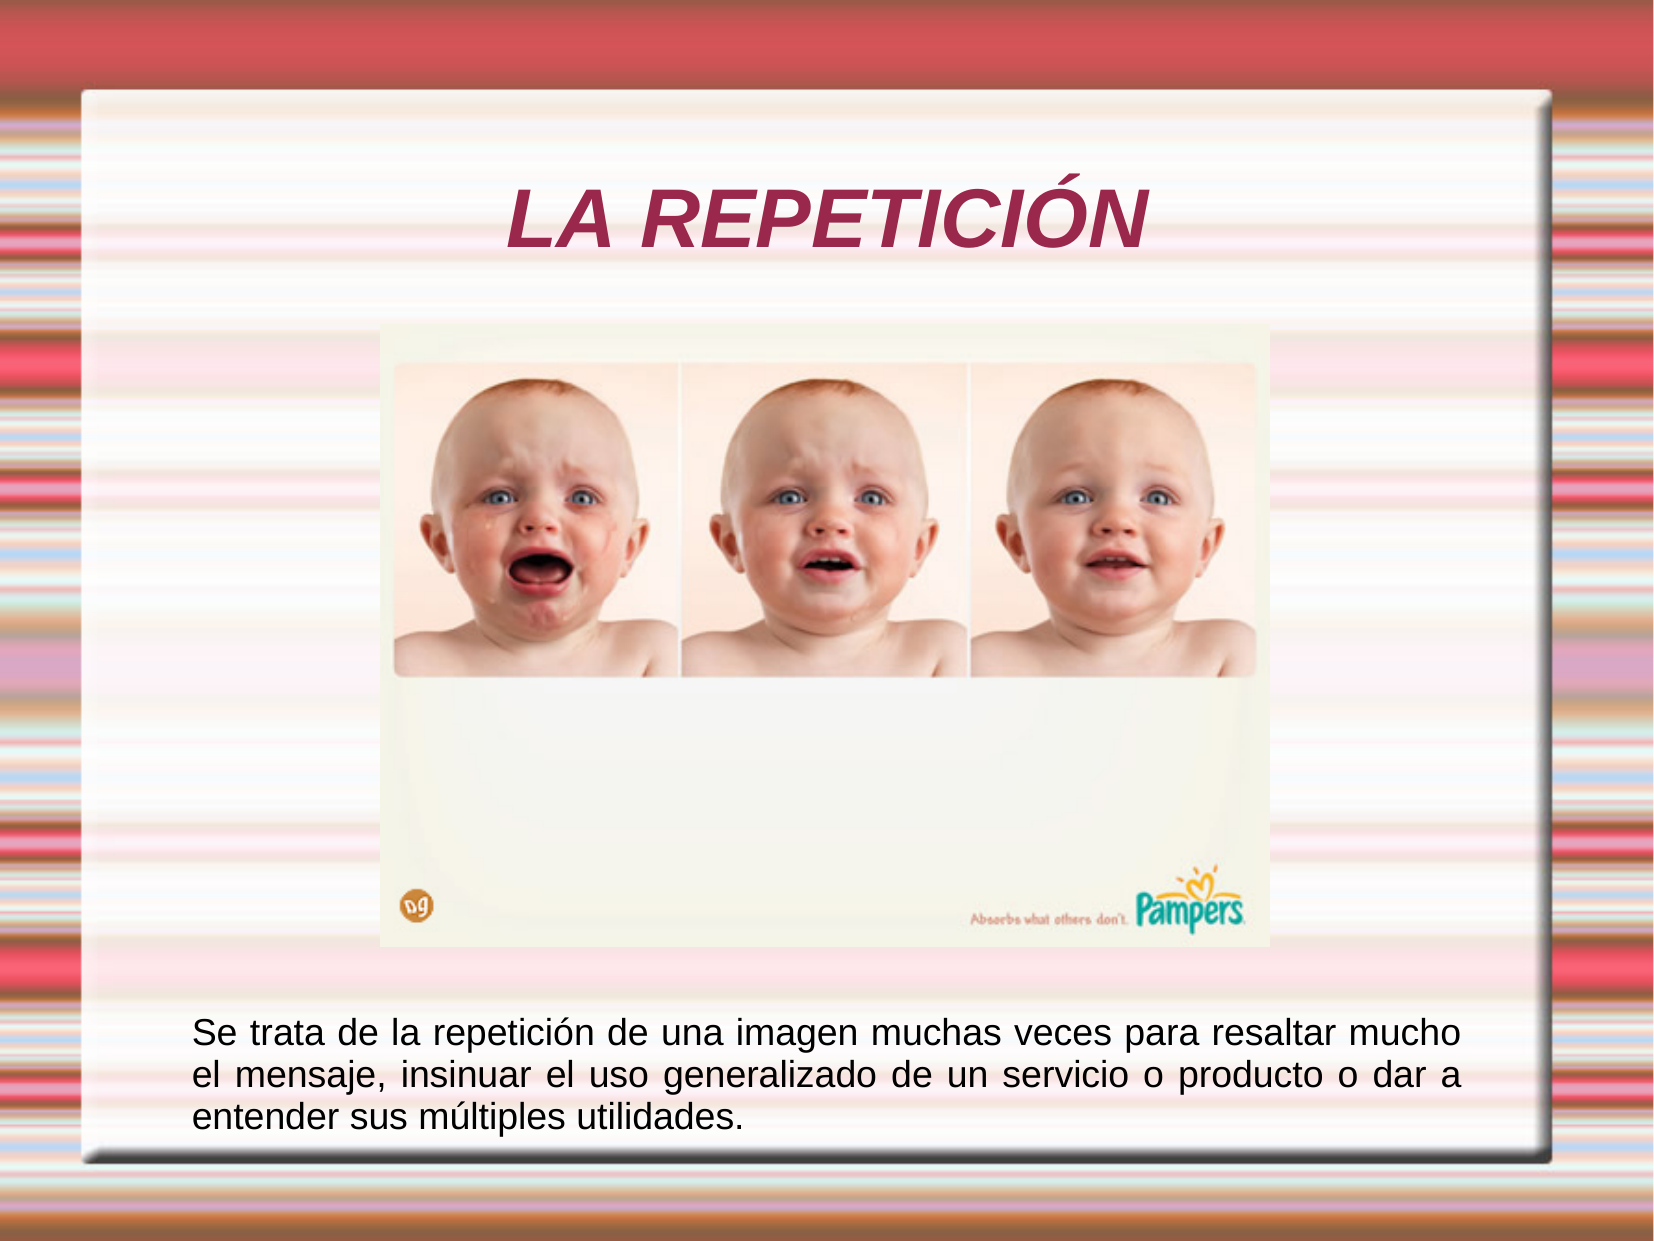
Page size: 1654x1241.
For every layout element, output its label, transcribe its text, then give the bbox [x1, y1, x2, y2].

title LA REPETICIÓN [121, 122, 1534, 315]
text_box Se trata de la repetición de una imagen muchas veces para resaltar mucho el mensaje, insinuar el uso generalizado de un servicio o producto o dar a entender sus múltiples utilidades. [177, 1003, 1477, 1145]
picture [0, 0, 1654, 1241]
